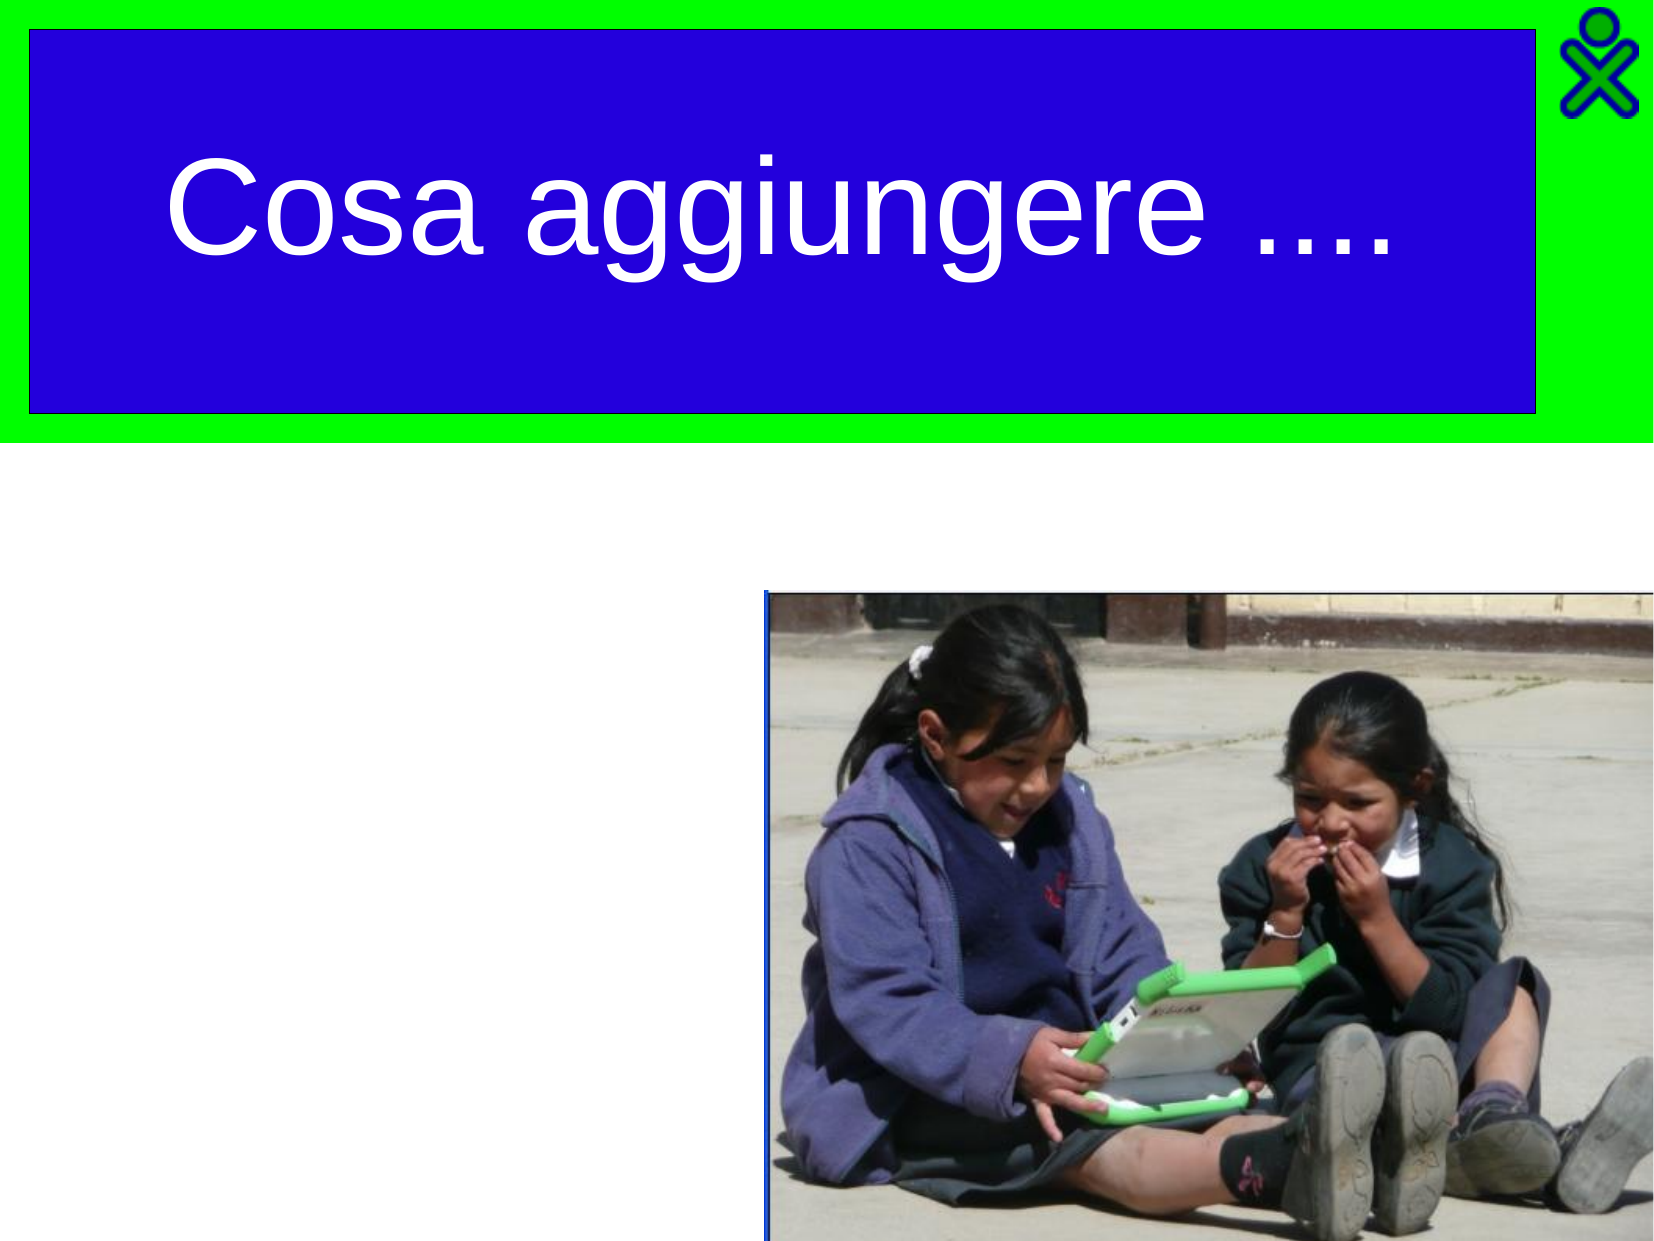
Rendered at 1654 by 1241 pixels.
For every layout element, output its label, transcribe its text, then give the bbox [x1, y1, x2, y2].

title Cosa aggiungere .... [59, 7, 1506, 407]
picture [1559, 7, 1639, 119]
picture [764, 590, 1654, 1241]
